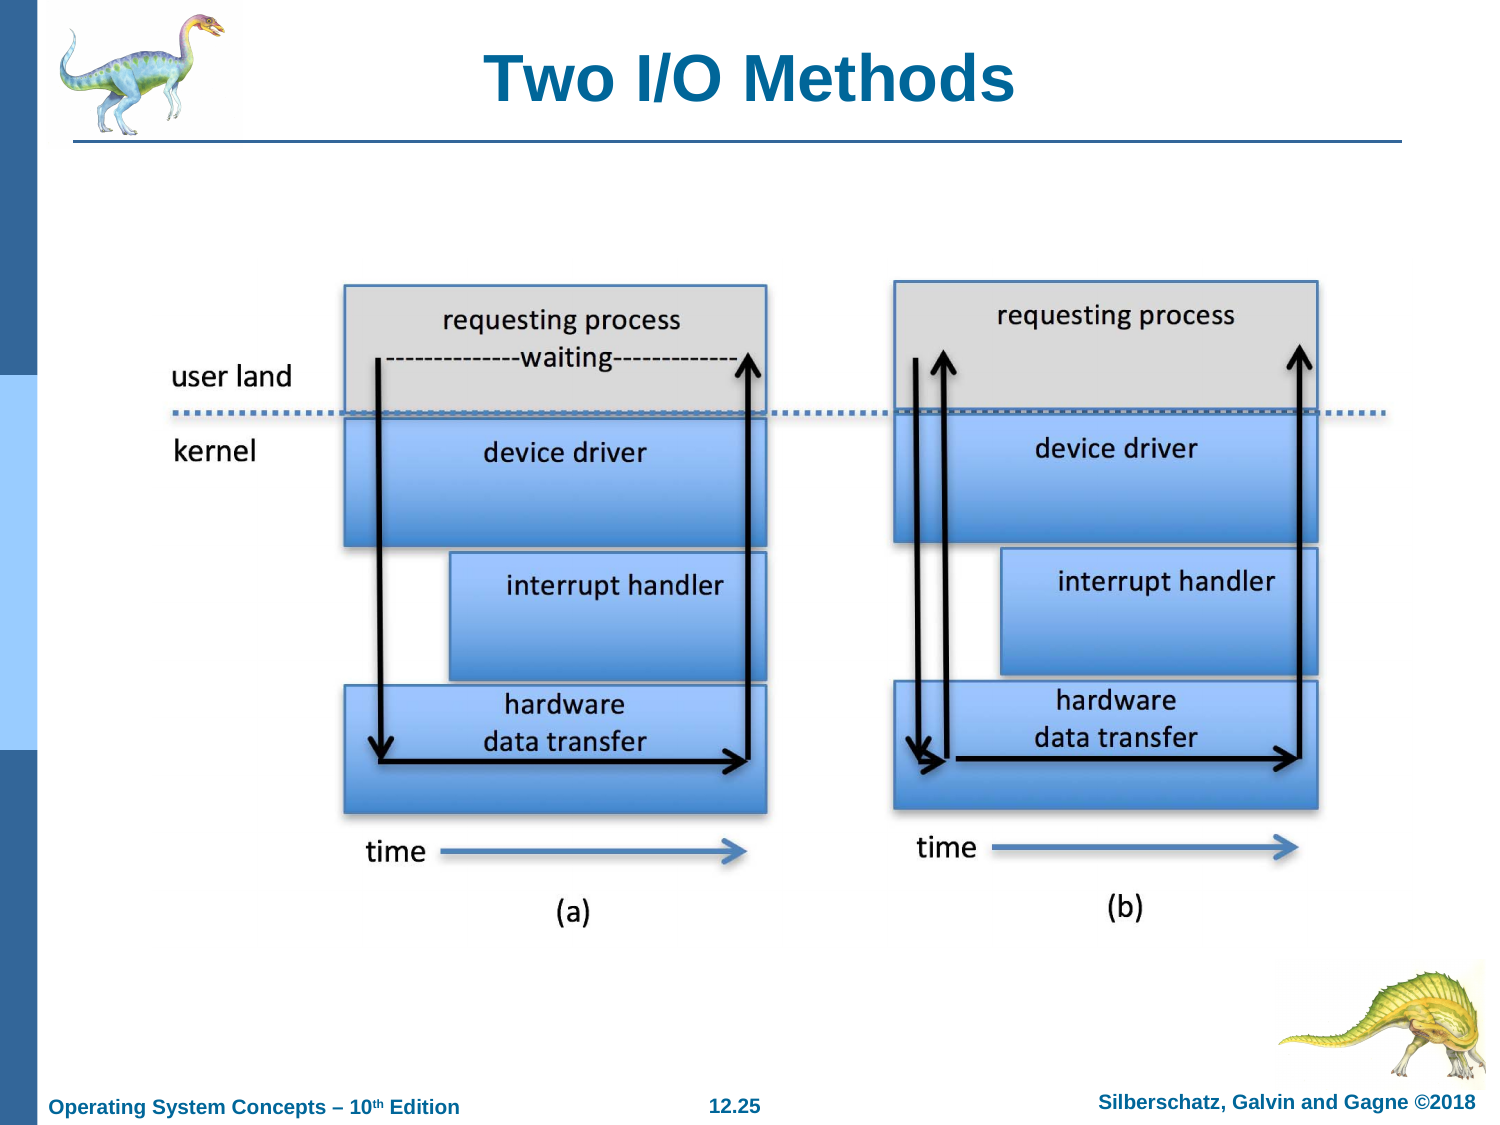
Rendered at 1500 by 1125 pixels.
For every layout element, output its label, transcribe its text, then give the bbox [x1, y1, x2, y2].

picture [1275, 959, 1486, 1090]
title Two I/O Methods [75, 27, 1426, 123]
picture [46, 0, 243, 149]
picture [152, 258, 1413, 948]
picture [1415, 1094, 1423, 1099]
